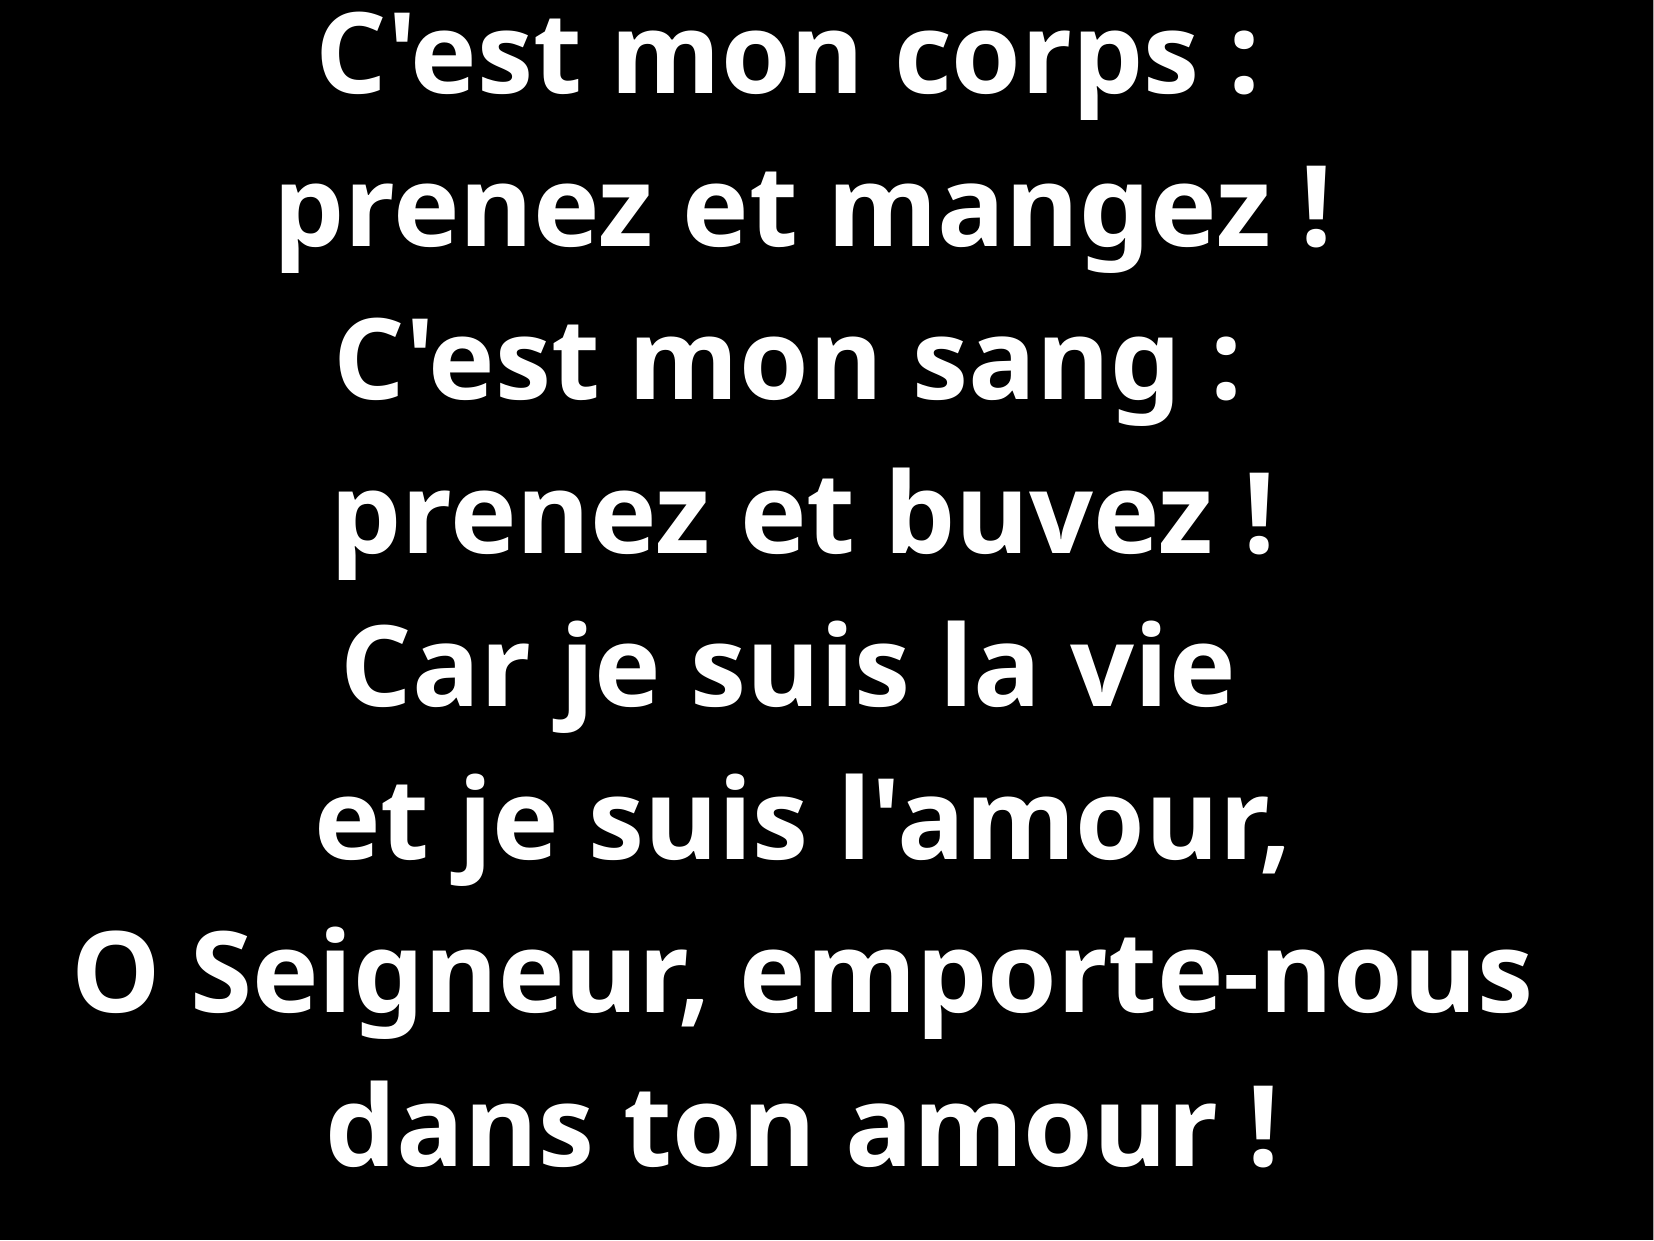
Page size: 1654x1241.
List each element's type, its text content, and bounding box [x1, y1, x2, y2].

list C'est mon corps : prenez et mangez ! C'est mon sang : prenez et buvez ! Car je suis la vie et je suis l'amour, O Seigneur, emporte-nous dans ton amour ! [59, 0, 1548, 1241]
